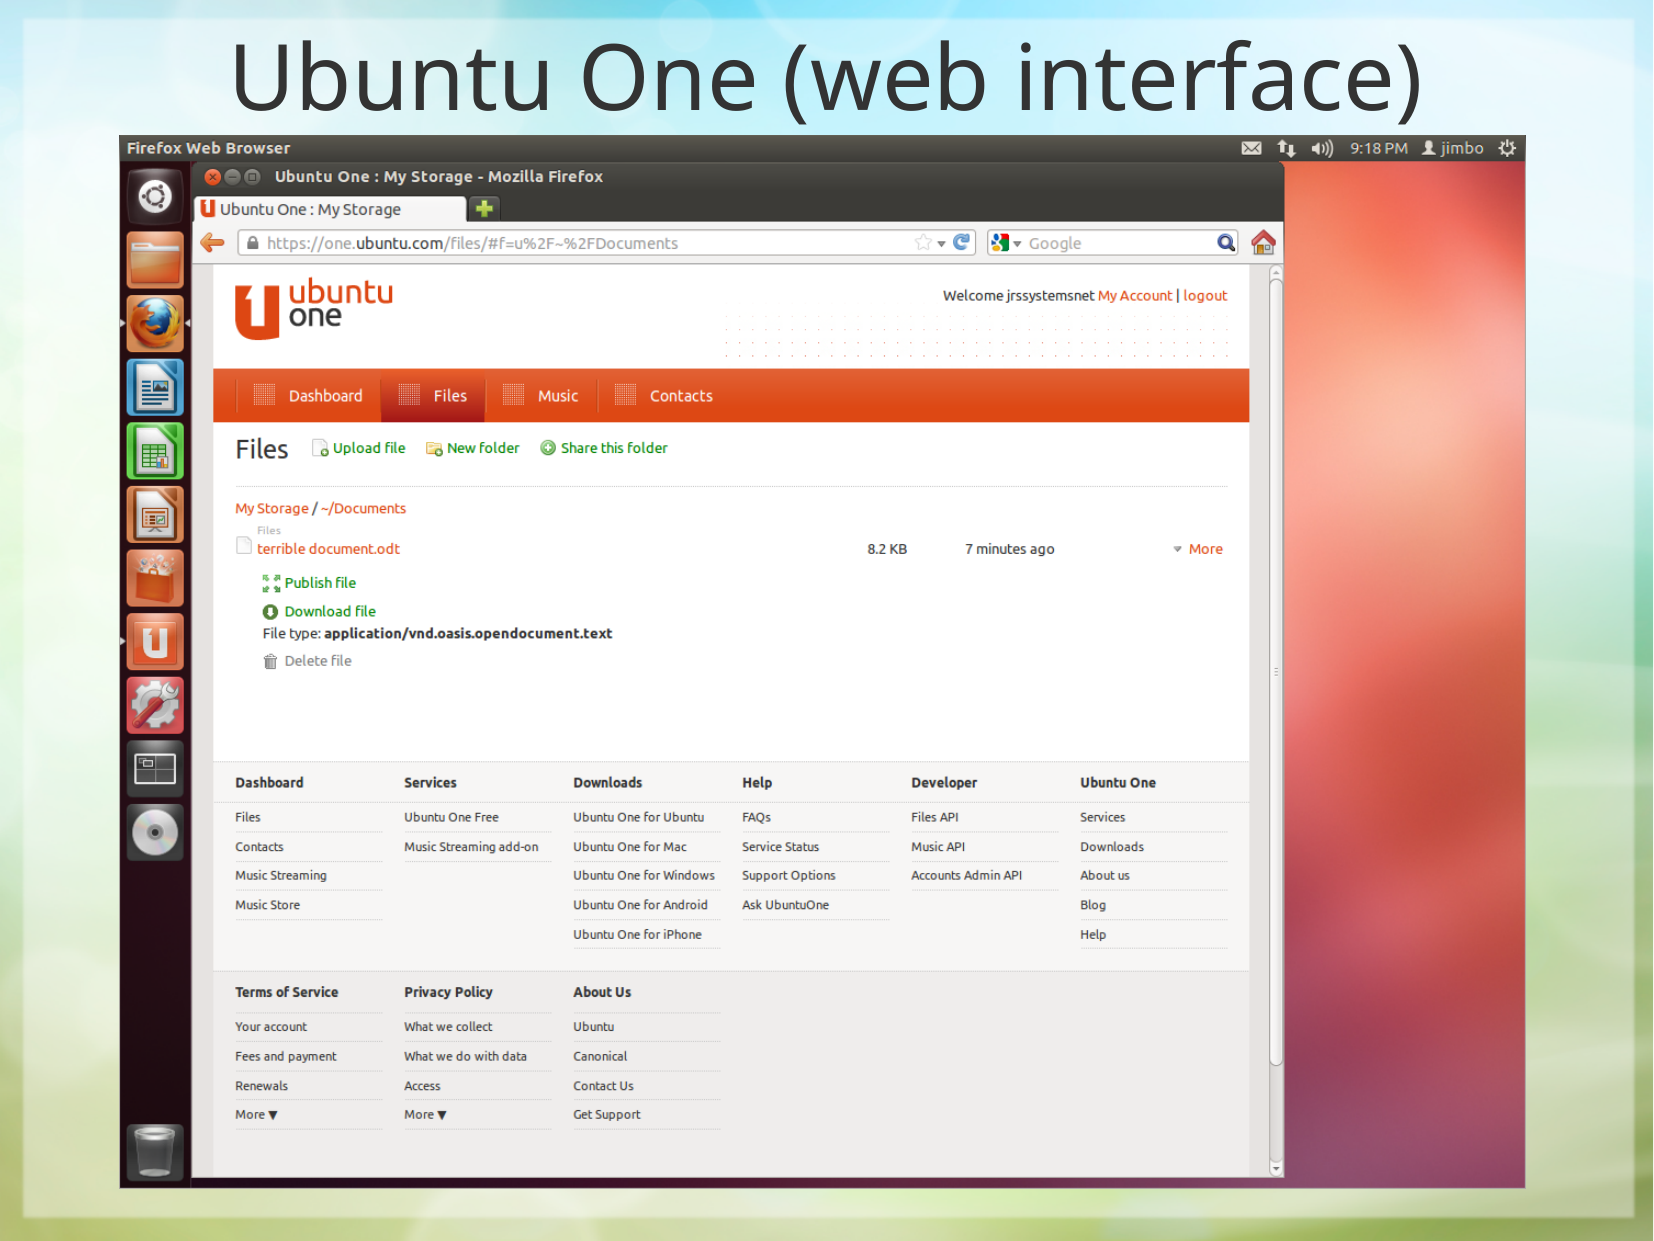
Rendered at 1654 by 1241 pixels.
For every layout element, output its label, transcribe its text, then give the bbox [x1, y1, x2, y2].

title Ubuntu One (web interface) [82, 0, 1571, 151]
picture [0, 0, 1654, 1241]
